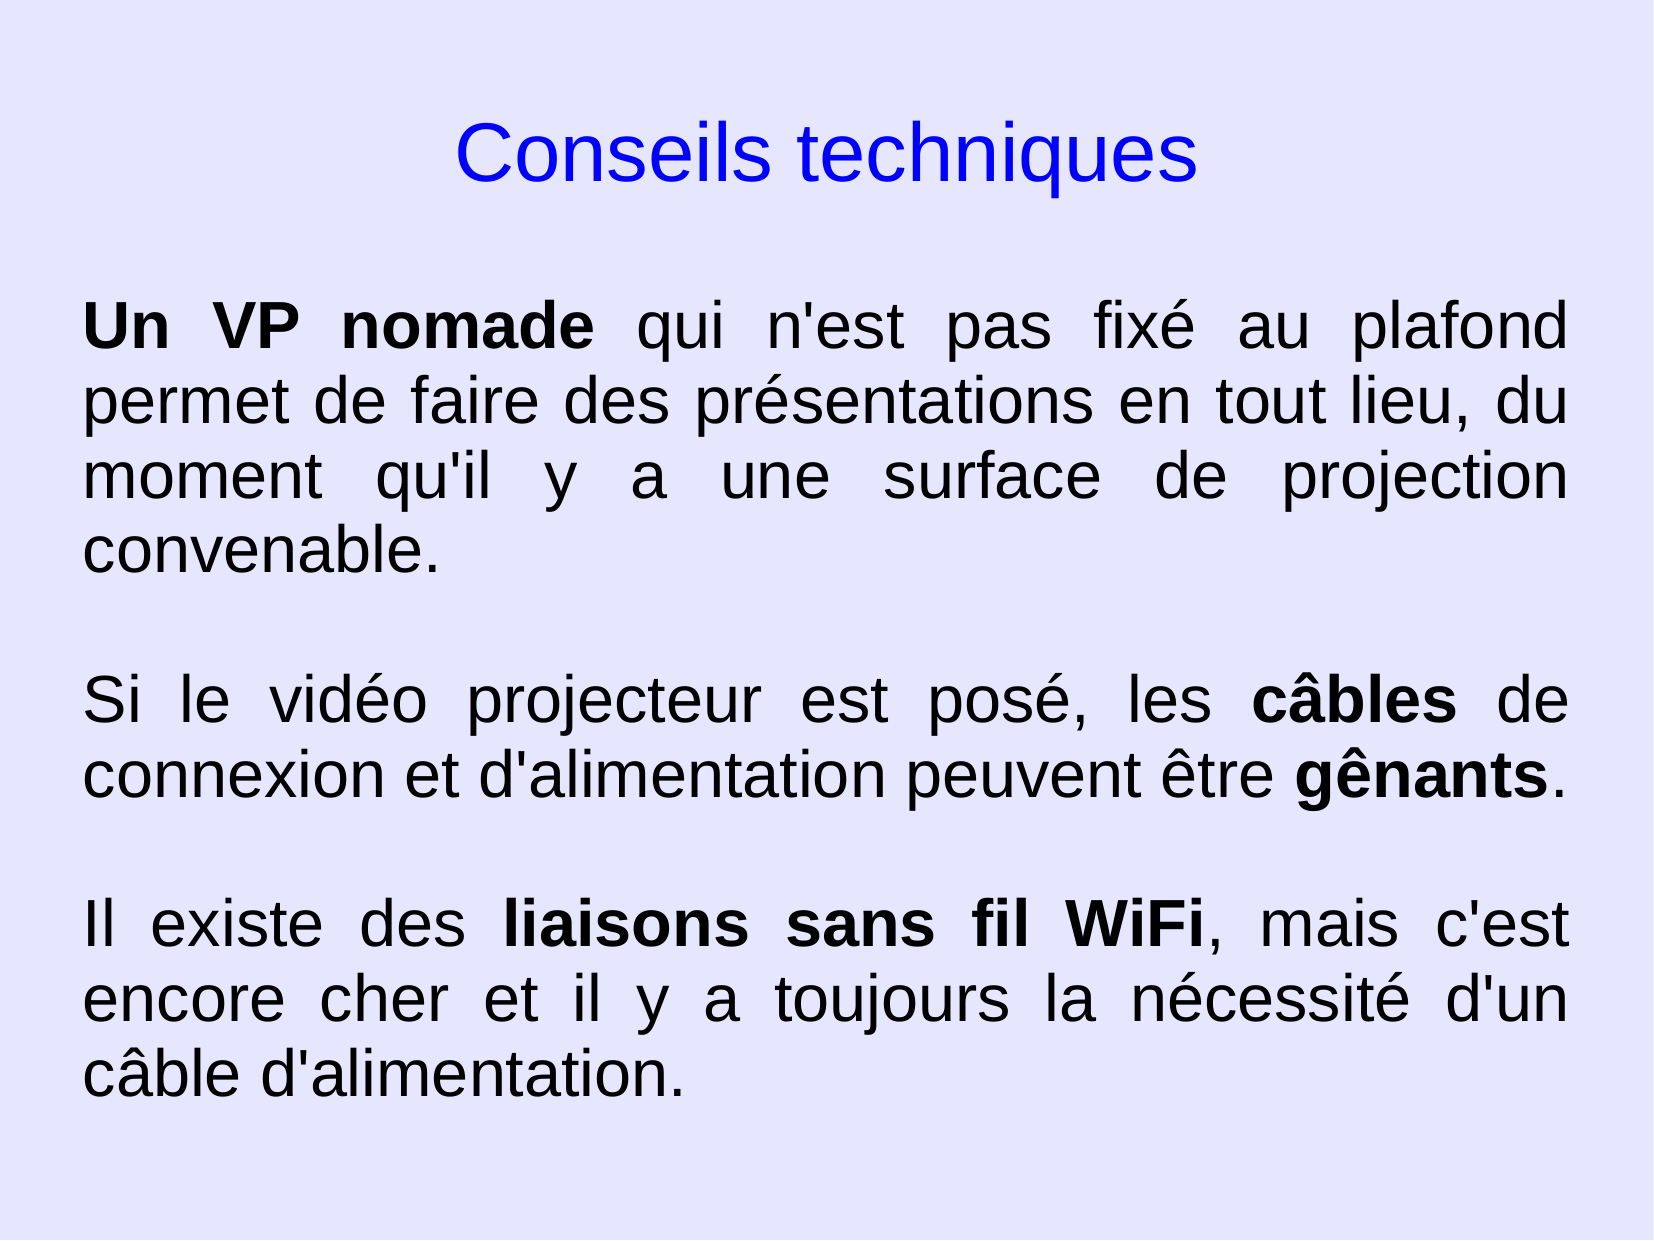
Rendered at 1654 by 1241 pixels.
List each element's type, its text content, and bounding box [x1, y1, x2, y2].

title Conseils techniques [82, 56, 1571, 250]
subtitle Un VP nomade qui n'est pas fixé au plafond permet de faire des présentations en tout lieu, du moment qu'il y a une surface de projection convenable. Si le vidéo projecteur est posé, les câbles de connexion et d'alimentation peuvent être gênants. Il existe des liaisons sans fil WiFi, mais c'est encore cher et il y a toujours la nécessité d'un câble d'alimentation. [82, 288, 1571, 1111]
